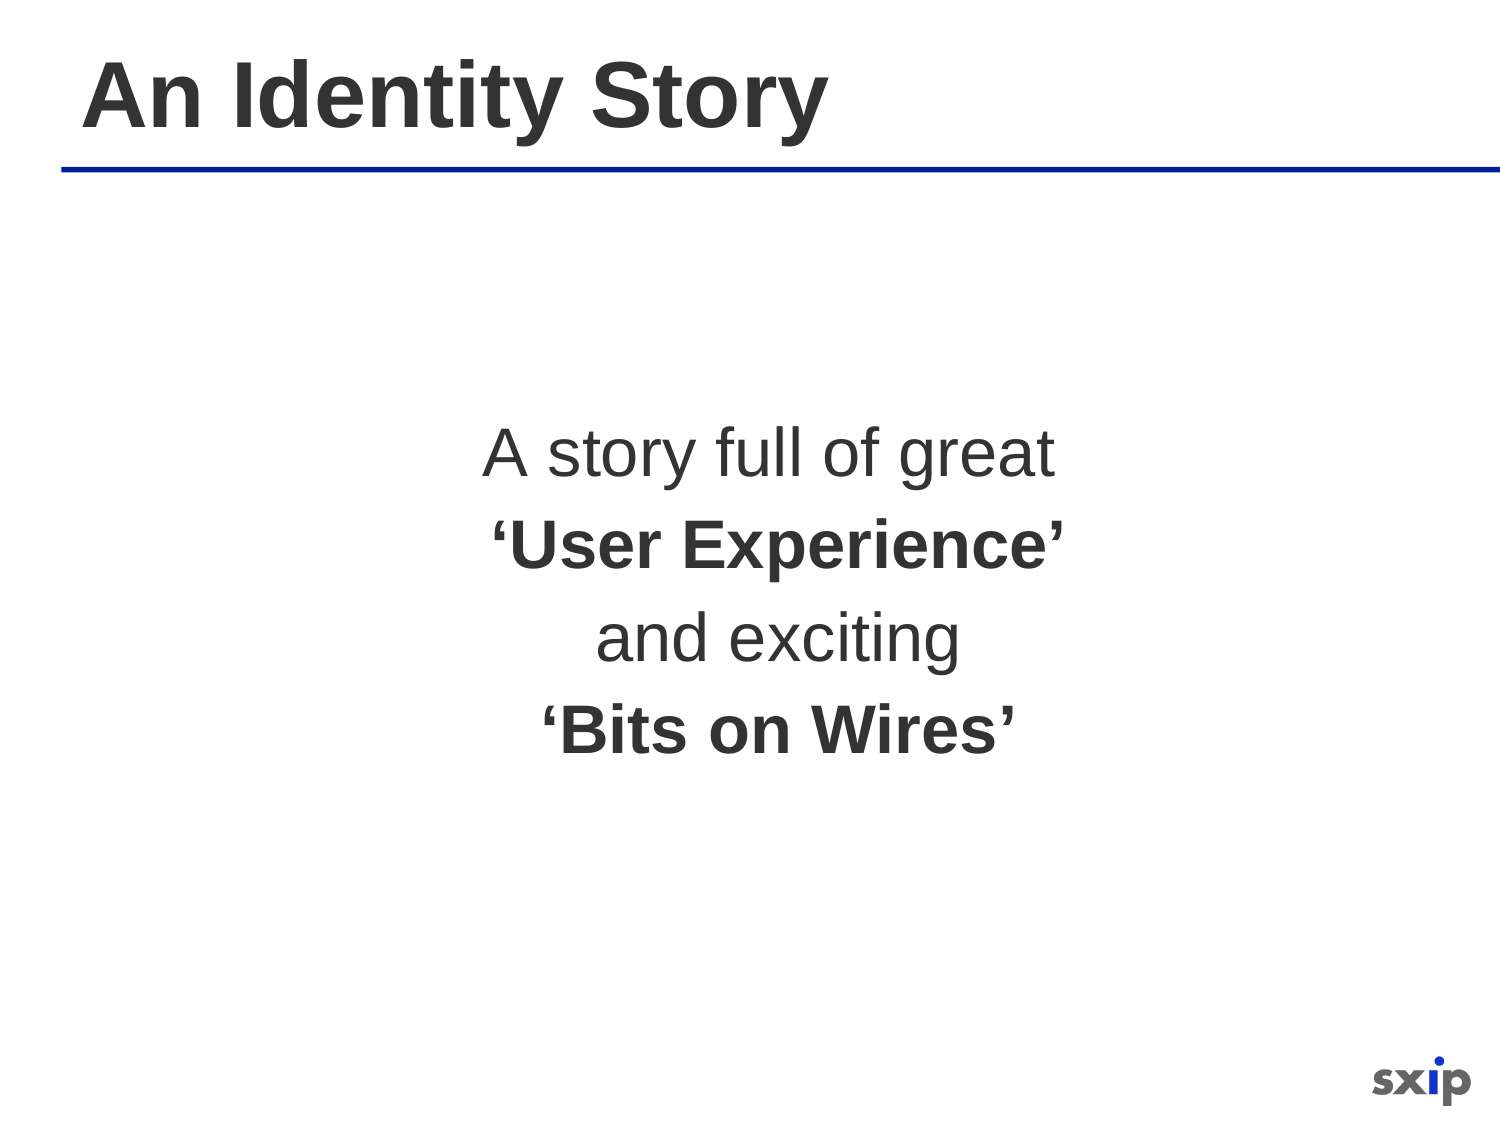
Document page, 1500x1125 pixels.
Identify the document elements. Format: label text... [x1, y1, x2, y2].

title An Identity Story [61, 21, 1495, 169]
picture [1372, 1056, 1471, 1106]
list A story full of great ‘User Experience’ and exciting ‘Bits on Wires’ [112, 224, 1427, 850]
